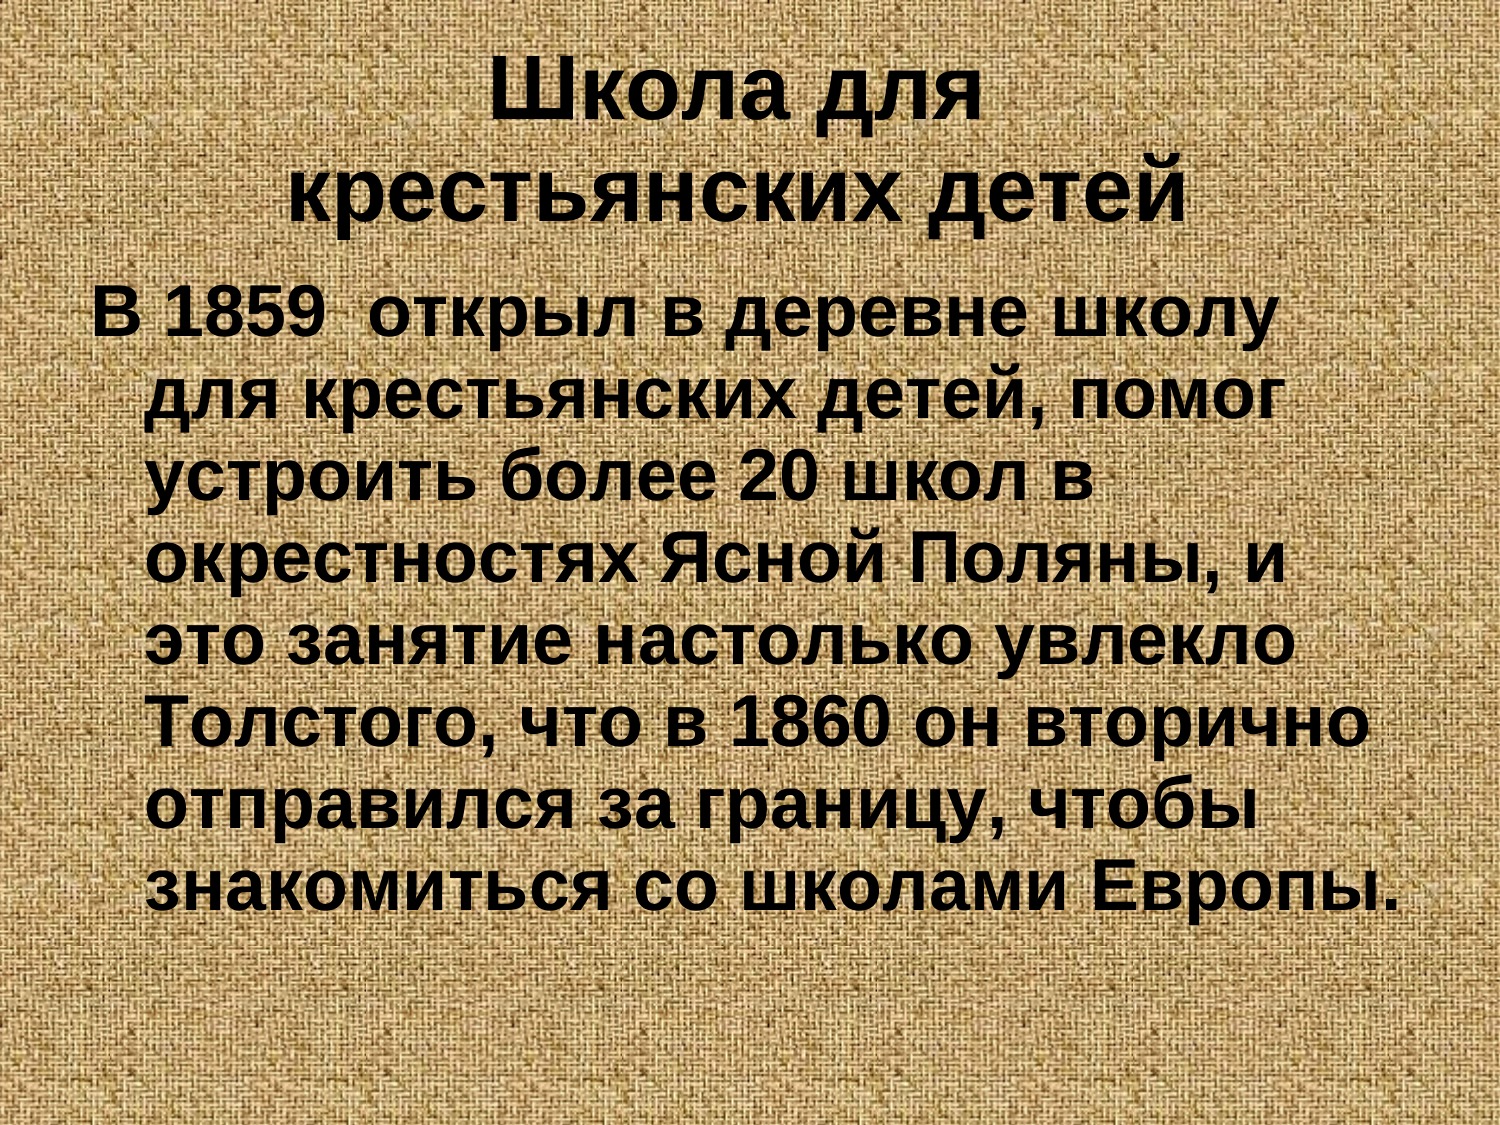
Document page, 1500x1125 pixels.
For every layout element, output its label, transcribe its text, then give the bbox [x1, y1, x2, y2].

list В 1859 открыл в деревне школу для крестьянских детей, помог устроить более 20 школ в окрестностях Ясной Поляны, и это занятие настолько увлекло Толстого, что в 1860 он вторично отправился за границу, чтобы знакомиться со школами Европы. [75, 262, 1426, 1005]
picture [0, 0, 1500, 1125]
title Школа для крестьянских детей [75, 25, 1426, 252]
